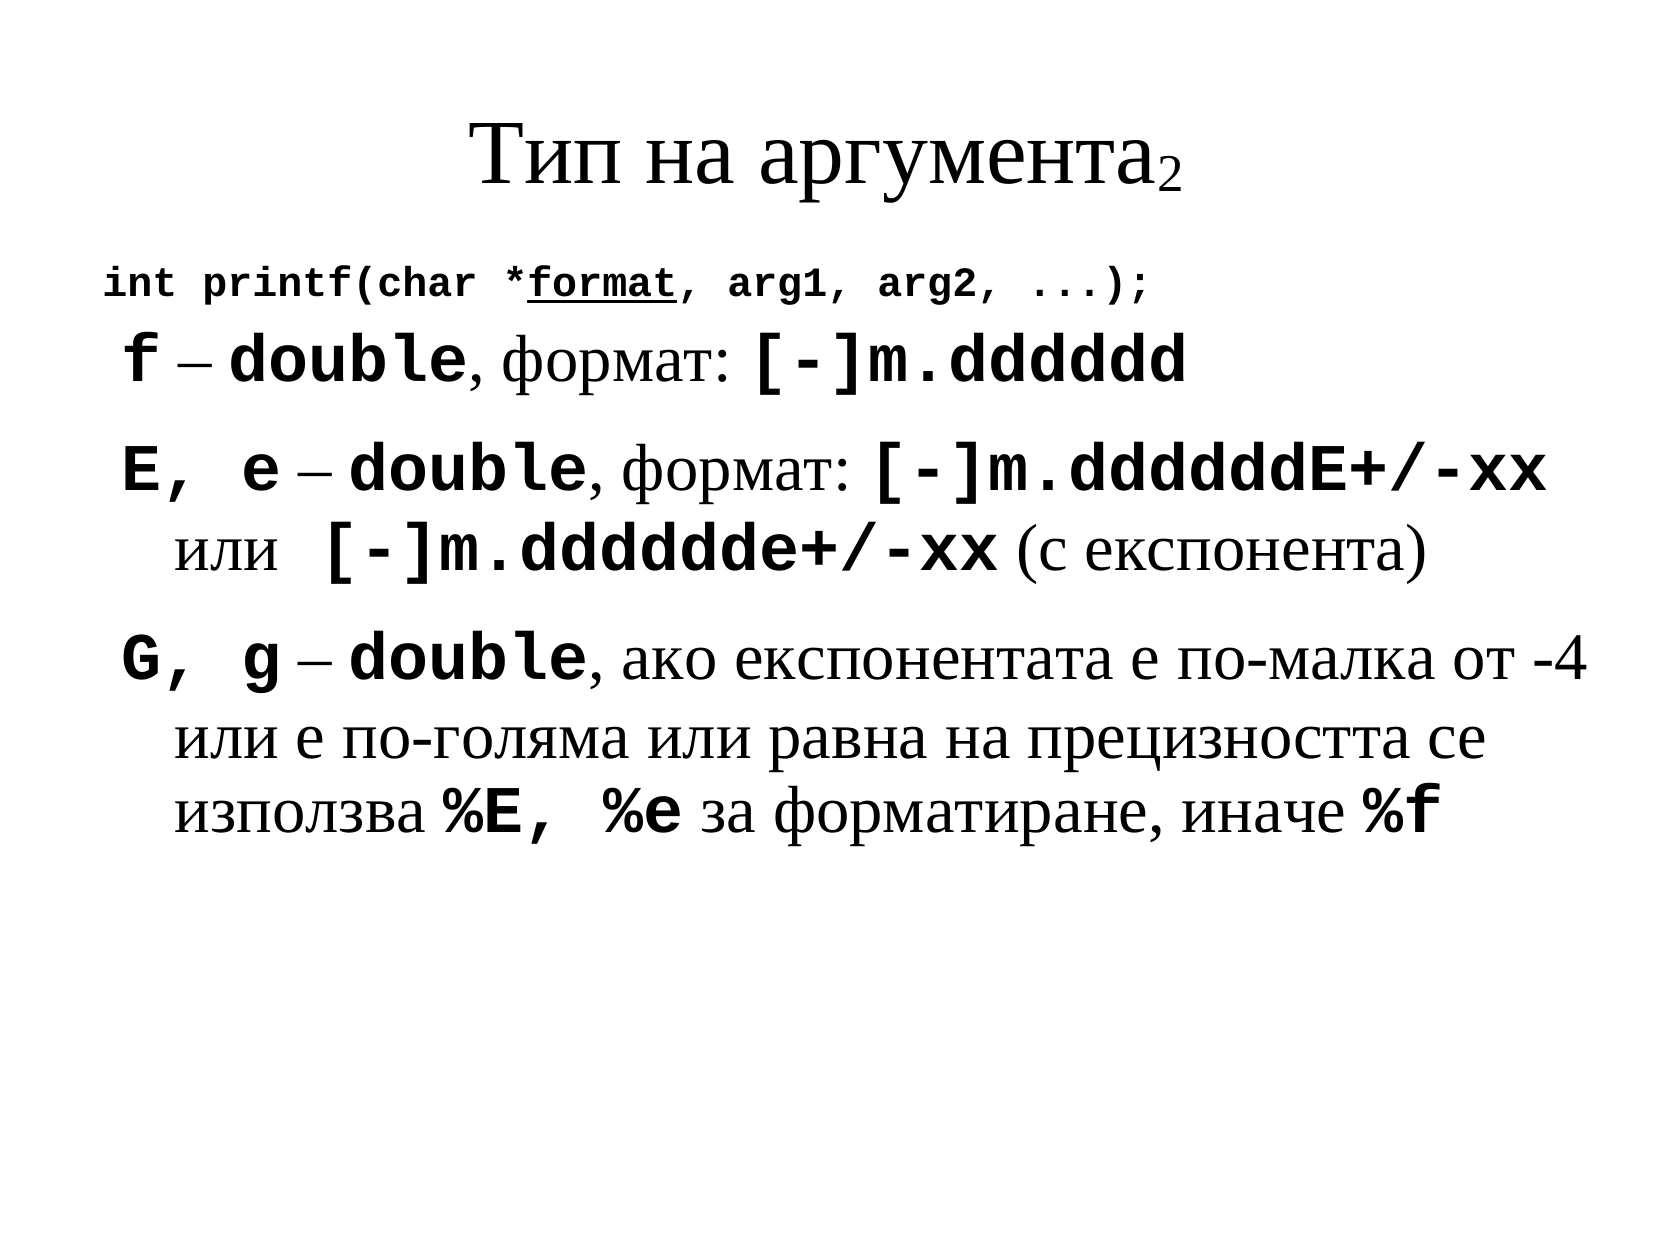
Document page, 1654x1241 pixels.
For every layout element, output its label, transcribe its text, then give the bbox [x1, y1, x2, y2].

title Тип на аргумента2 [82, 49, 1571, 257]
list f – double, формат: [-]m.dddddd E, e – double, формат: [-]m.ddddddE+/-xx или [-]m.dddddde+/-xx (с експонента) G, g – double, ако експонентата е по-малка от -4 или е по-голяма или равна на прецизността се използва %E, %e за форматиране, иначе %f [103, 322, 1635, 1133]
text_box int printf(char *format, arg1, arg2, ...); [87, 254, 1523, 317]
